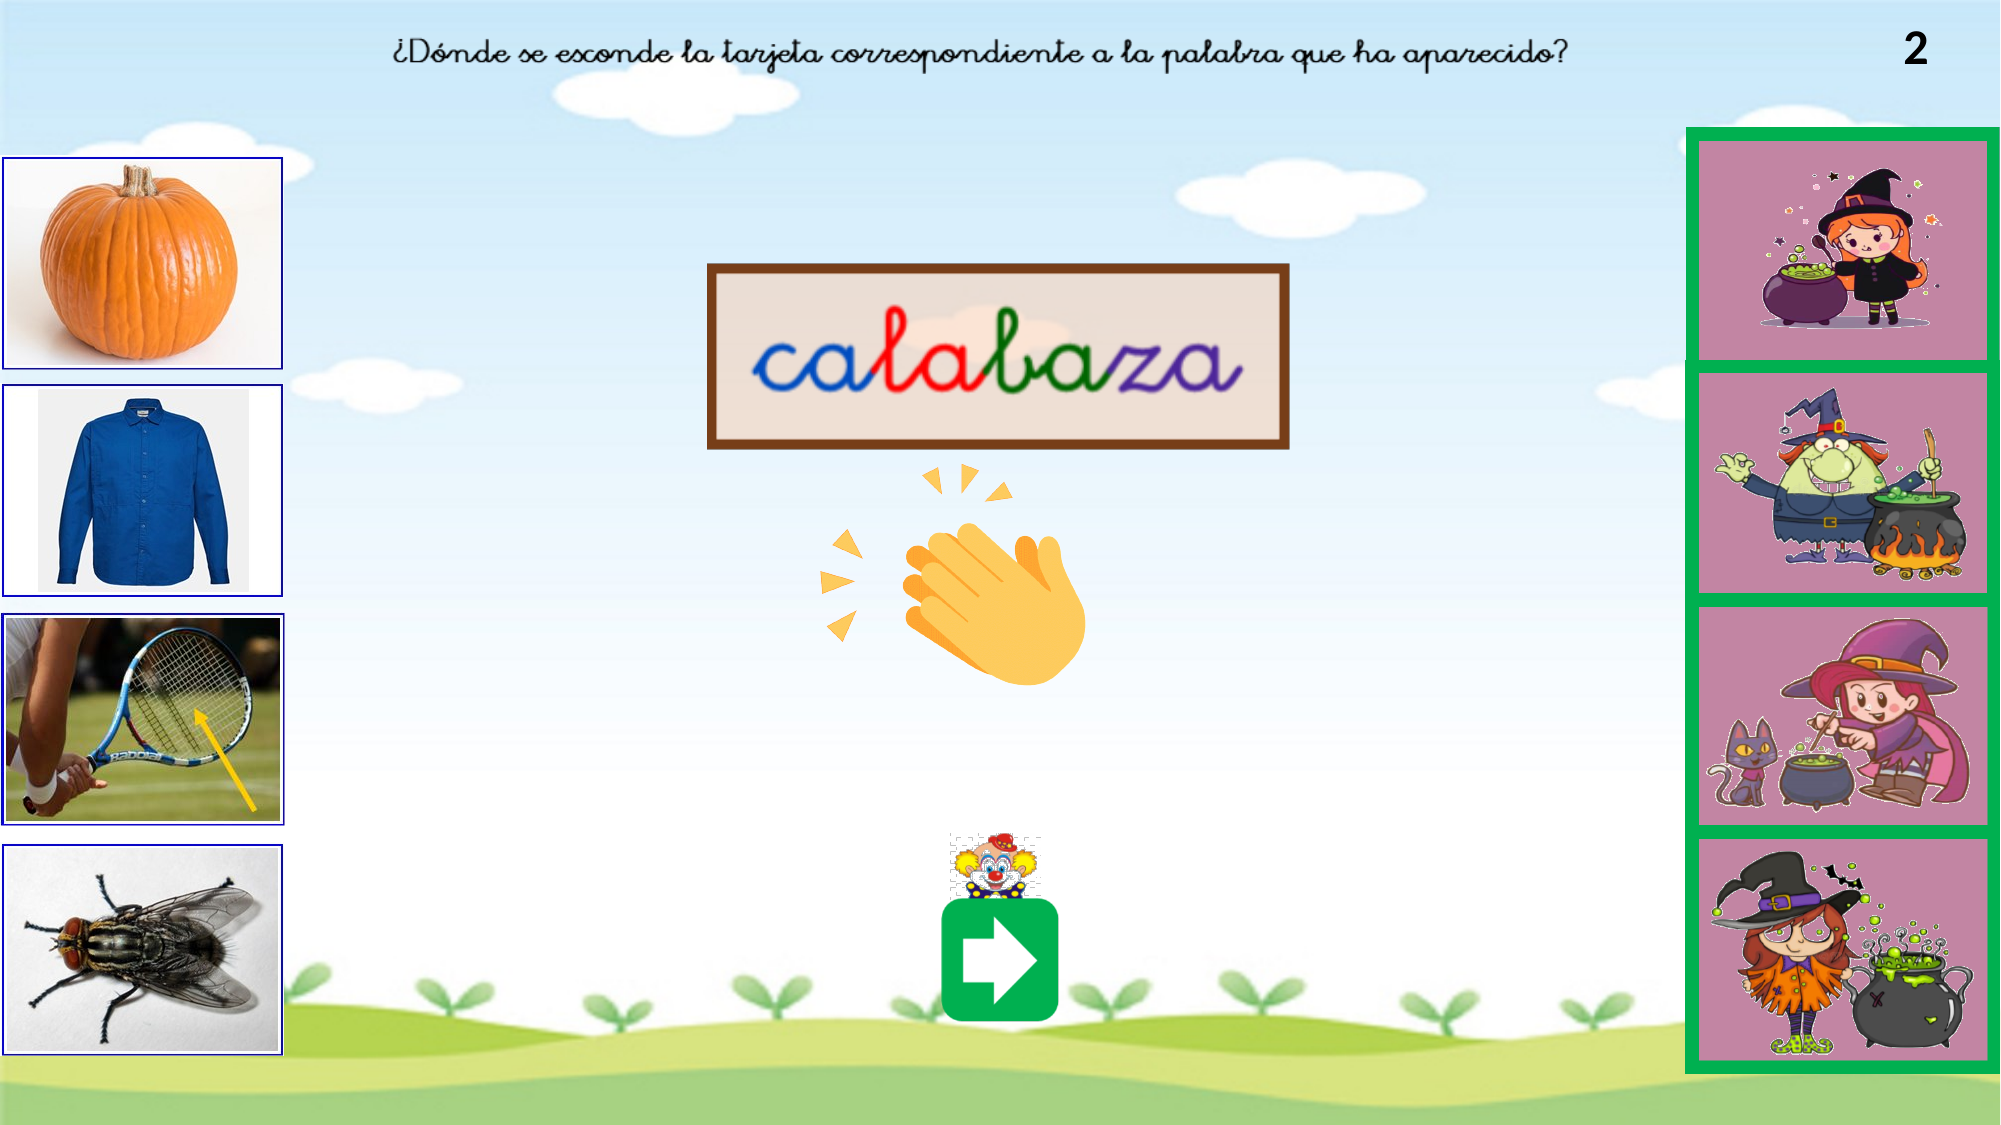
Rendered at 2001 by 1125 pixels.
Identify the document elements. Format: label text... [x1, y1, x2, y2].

picture [0, 0, 2001, 1125]
text_box 2 [1888, 6, 1975, 82]
